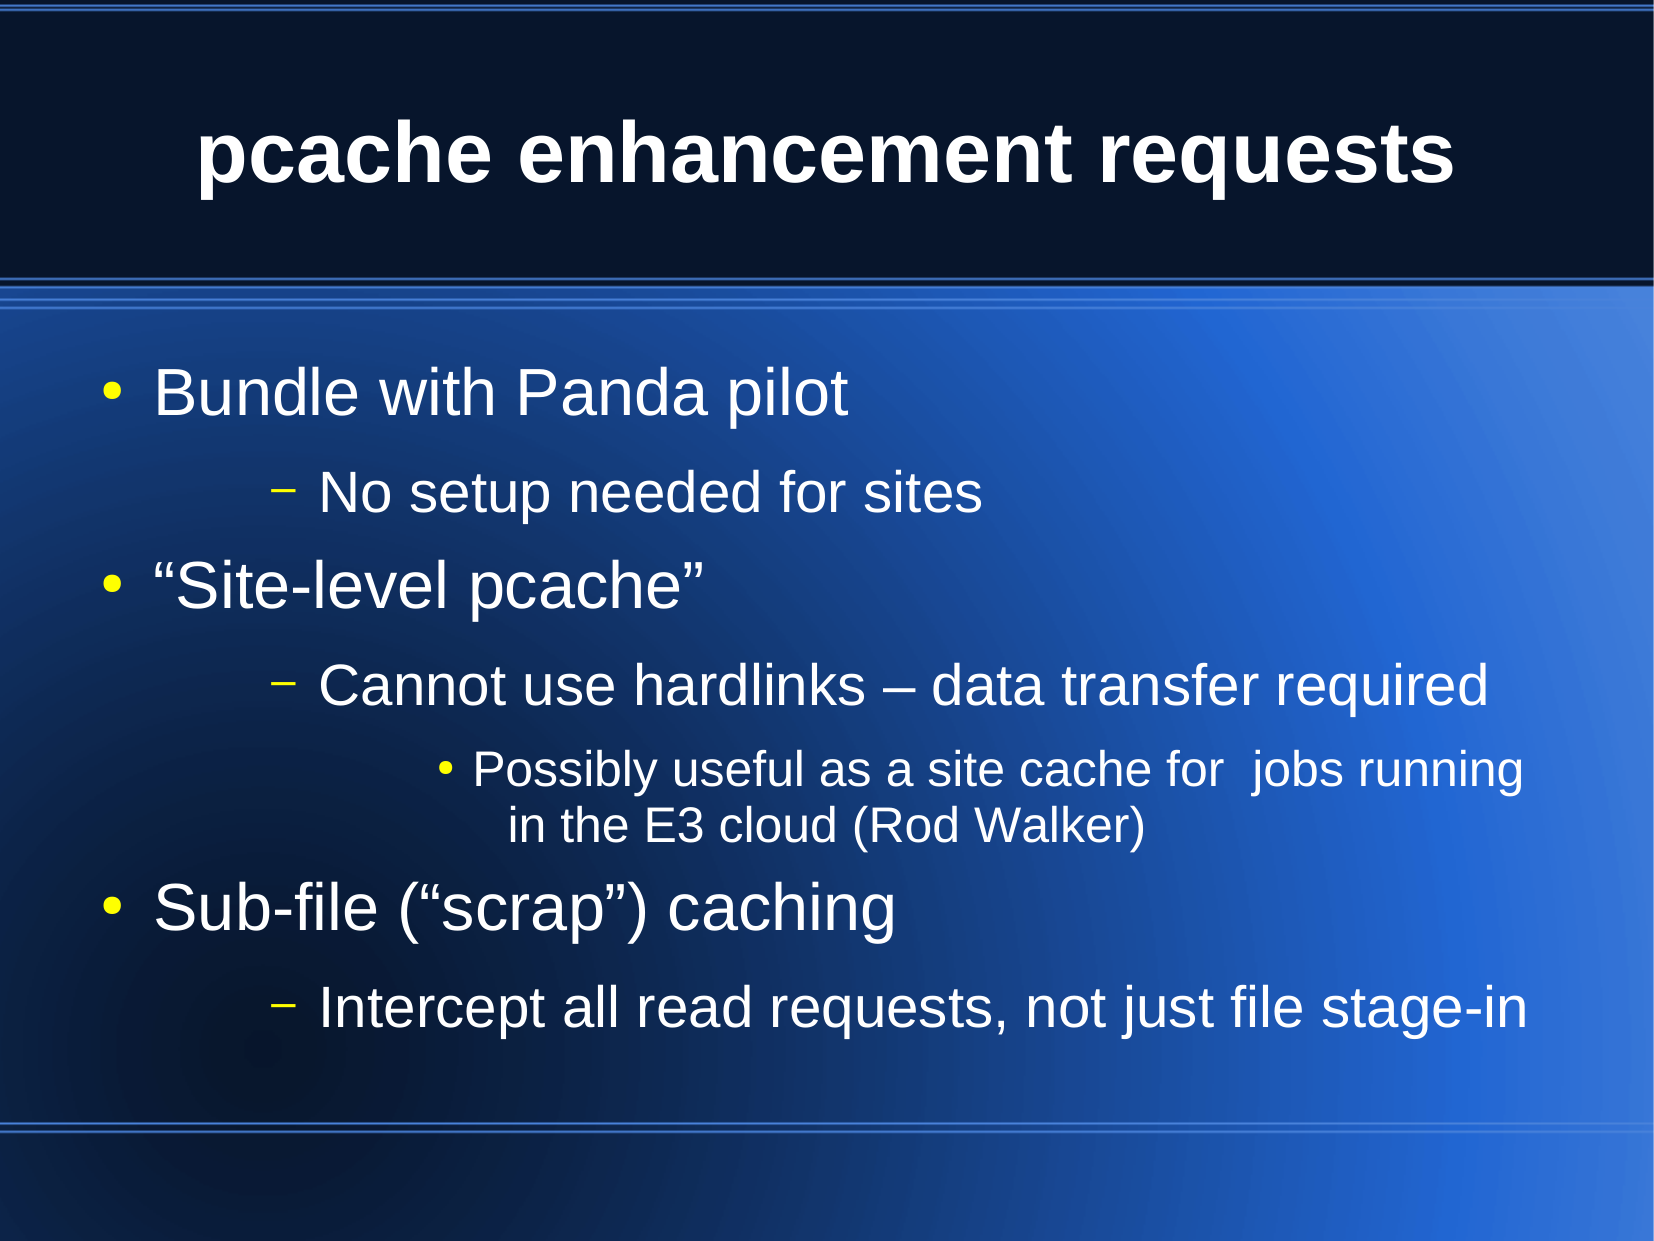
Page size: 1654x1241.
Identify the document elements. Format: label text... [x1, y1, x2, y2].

title pcache enhancement requests [82, 49, 1571, 257]
list Bundle with Panda pilot No setup needed for sites “Site-level pcache” Cannot use hardlinks – data transfer required Possibly useful as a site cache for jobs running in the E3 cloud (Rod Walker) Sub-file (“scrap”) caching Intercept all read requests, not just file stage-in [82, 355, 1571, 1058]
picture [0, 0, 1654, 1241]
